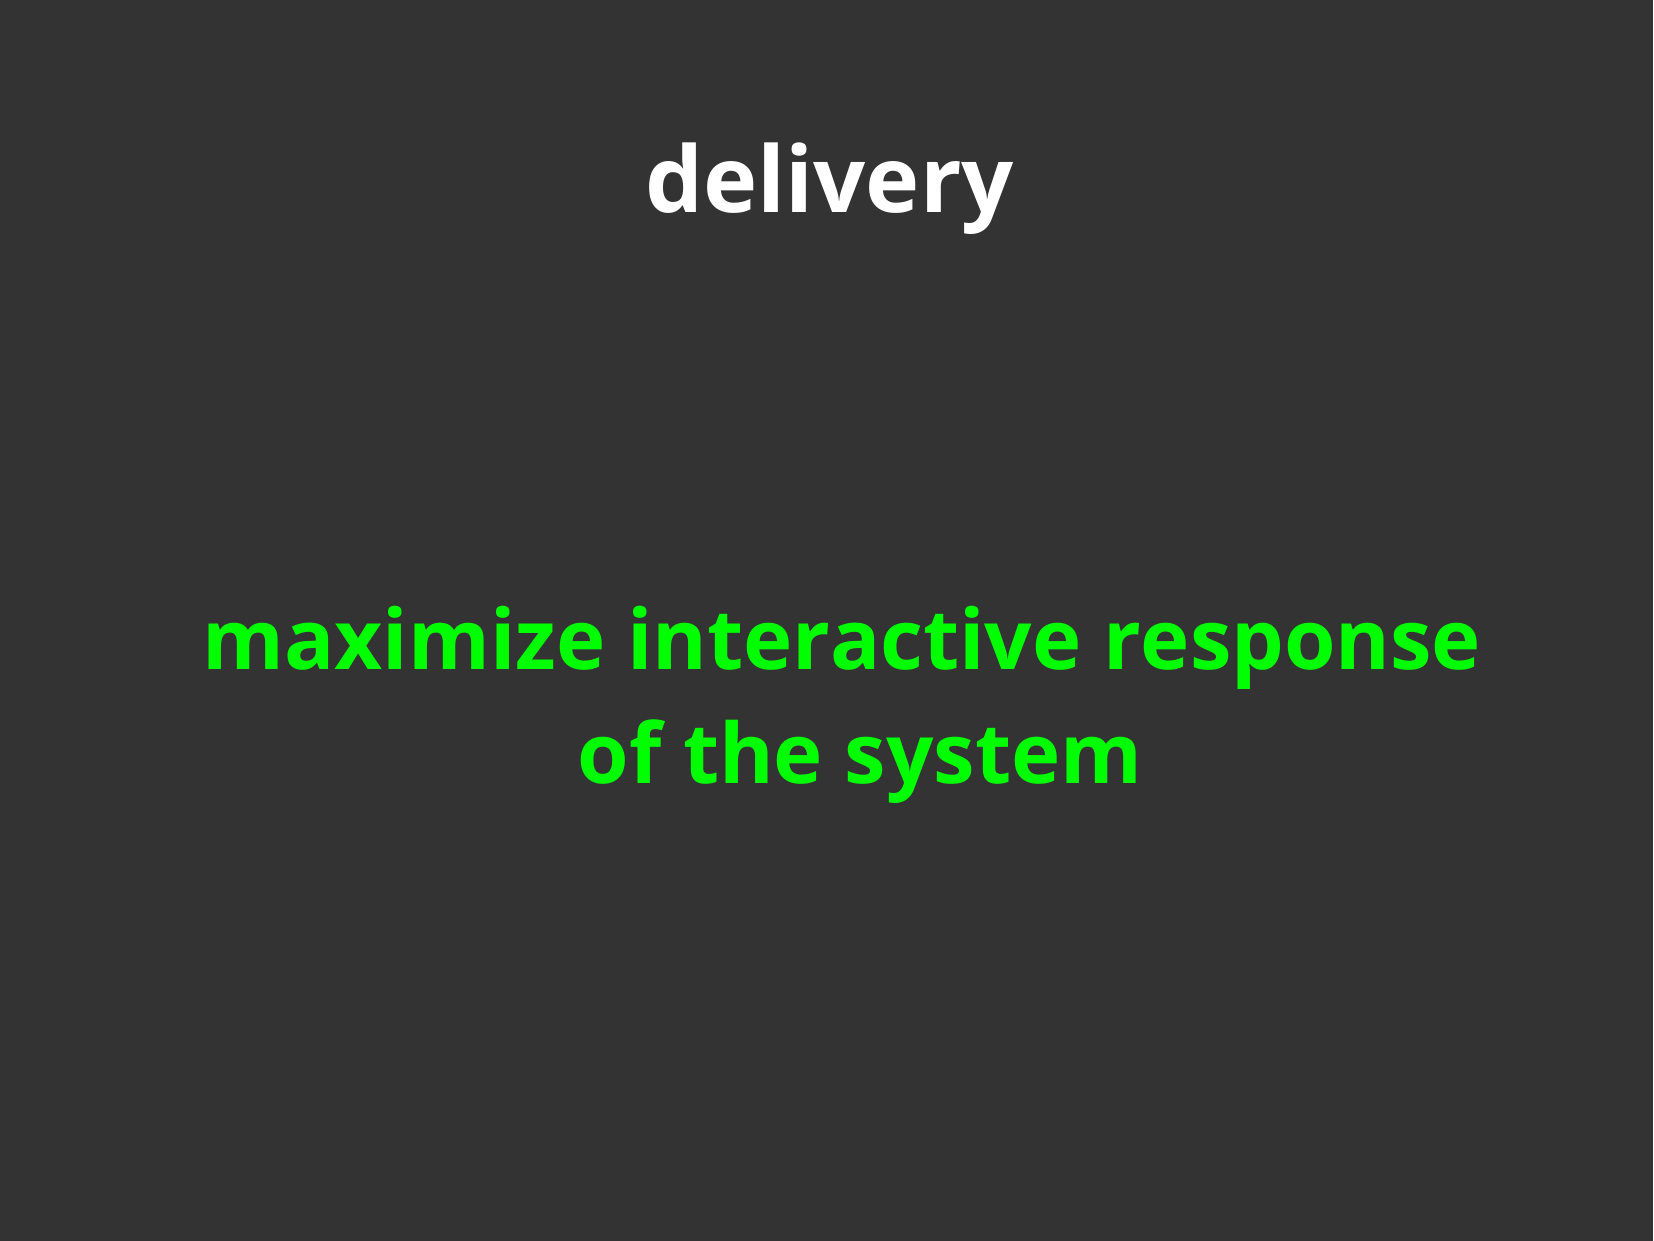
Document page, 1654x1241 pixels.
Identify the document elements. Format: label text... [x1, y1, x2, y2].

subtitle maximize interactive response of the system [118, 522, 1531, 867]
title delivery [124, 73, 1536, 281]
